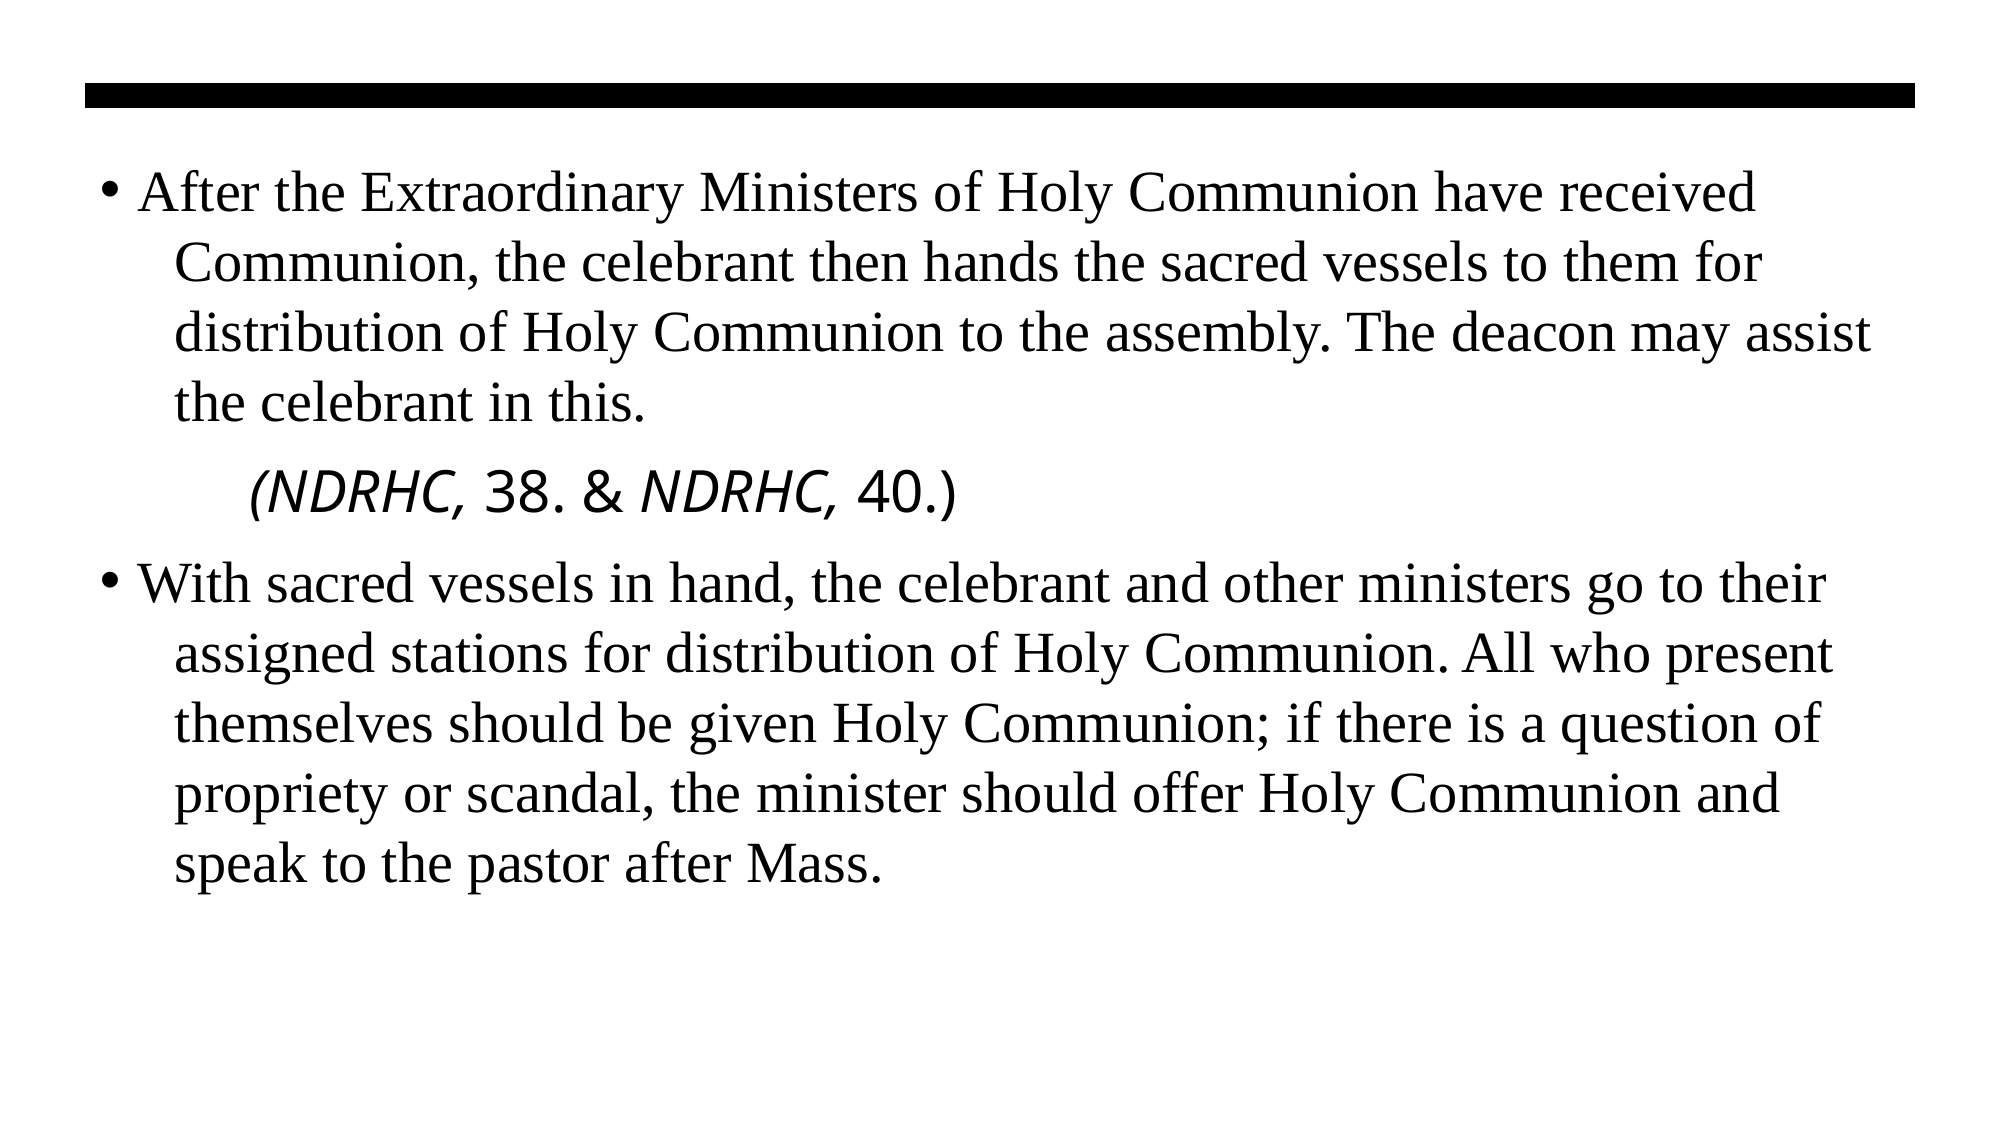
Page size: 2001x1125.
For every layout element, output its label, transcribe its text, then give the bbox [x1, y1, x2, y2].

list After the Extraordinary Ministers of Holy Communion have received Communion, the celebrant then hands the sacred vessels to them for distribution of Holy Communion to the assembly. The deacon may assist the celebrant in this. (NDRHC, 38. & NDRHC, 40.) With sacred vessels in hand, the celebrant and other ministers go to their assigned stations for distribution of Holy Communion. All who present themselves should be given Holy Communion; if there is a question of propriety or scandal, the minister should offer Holy Communion and speak to the pastor after Mass. [84, 146, 1915, 1028]
